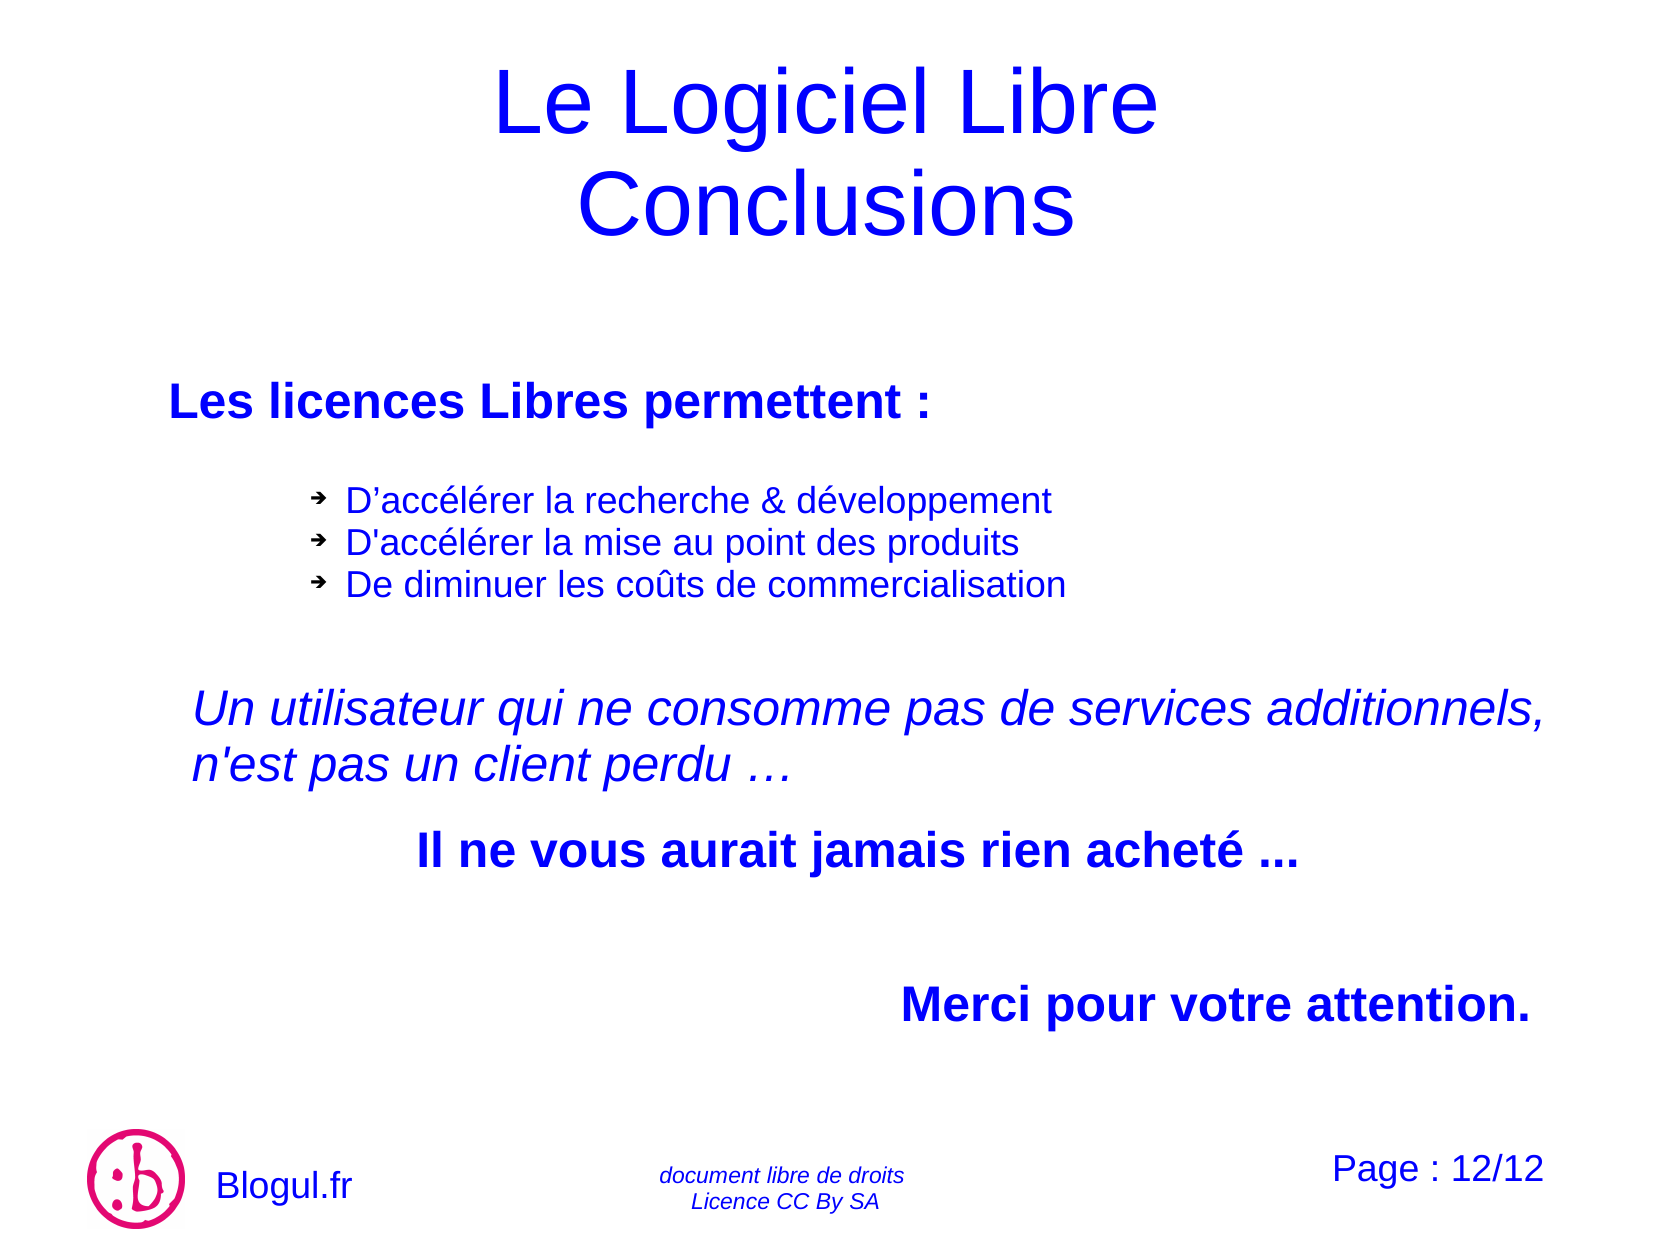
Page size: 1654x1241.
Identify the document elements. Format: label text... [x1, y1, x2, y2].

text_box Un utilisateur qui ne consomme pas de services additionnels, n'est pas un client perdu … [177, 673, 1571, 801]
picture [87, 1129, 185, 1229]
text_box D’accélérer la recherche & développement D'accélérer la mise au point des produits De diminuer les coûts de commercialisation [295, 472, 1453, 614]
text_box Les licences Libres permettent : [153, 366, 1359, 438]
text_box Merci pour votre attention. [885, 968, 1548, 1040]
text_box Il ne vous aurait jamais rien acheté ... [401, 814, 1512, 887]
title Le Logiciel Libre Conclusions [82, 49, 1571, 257]
